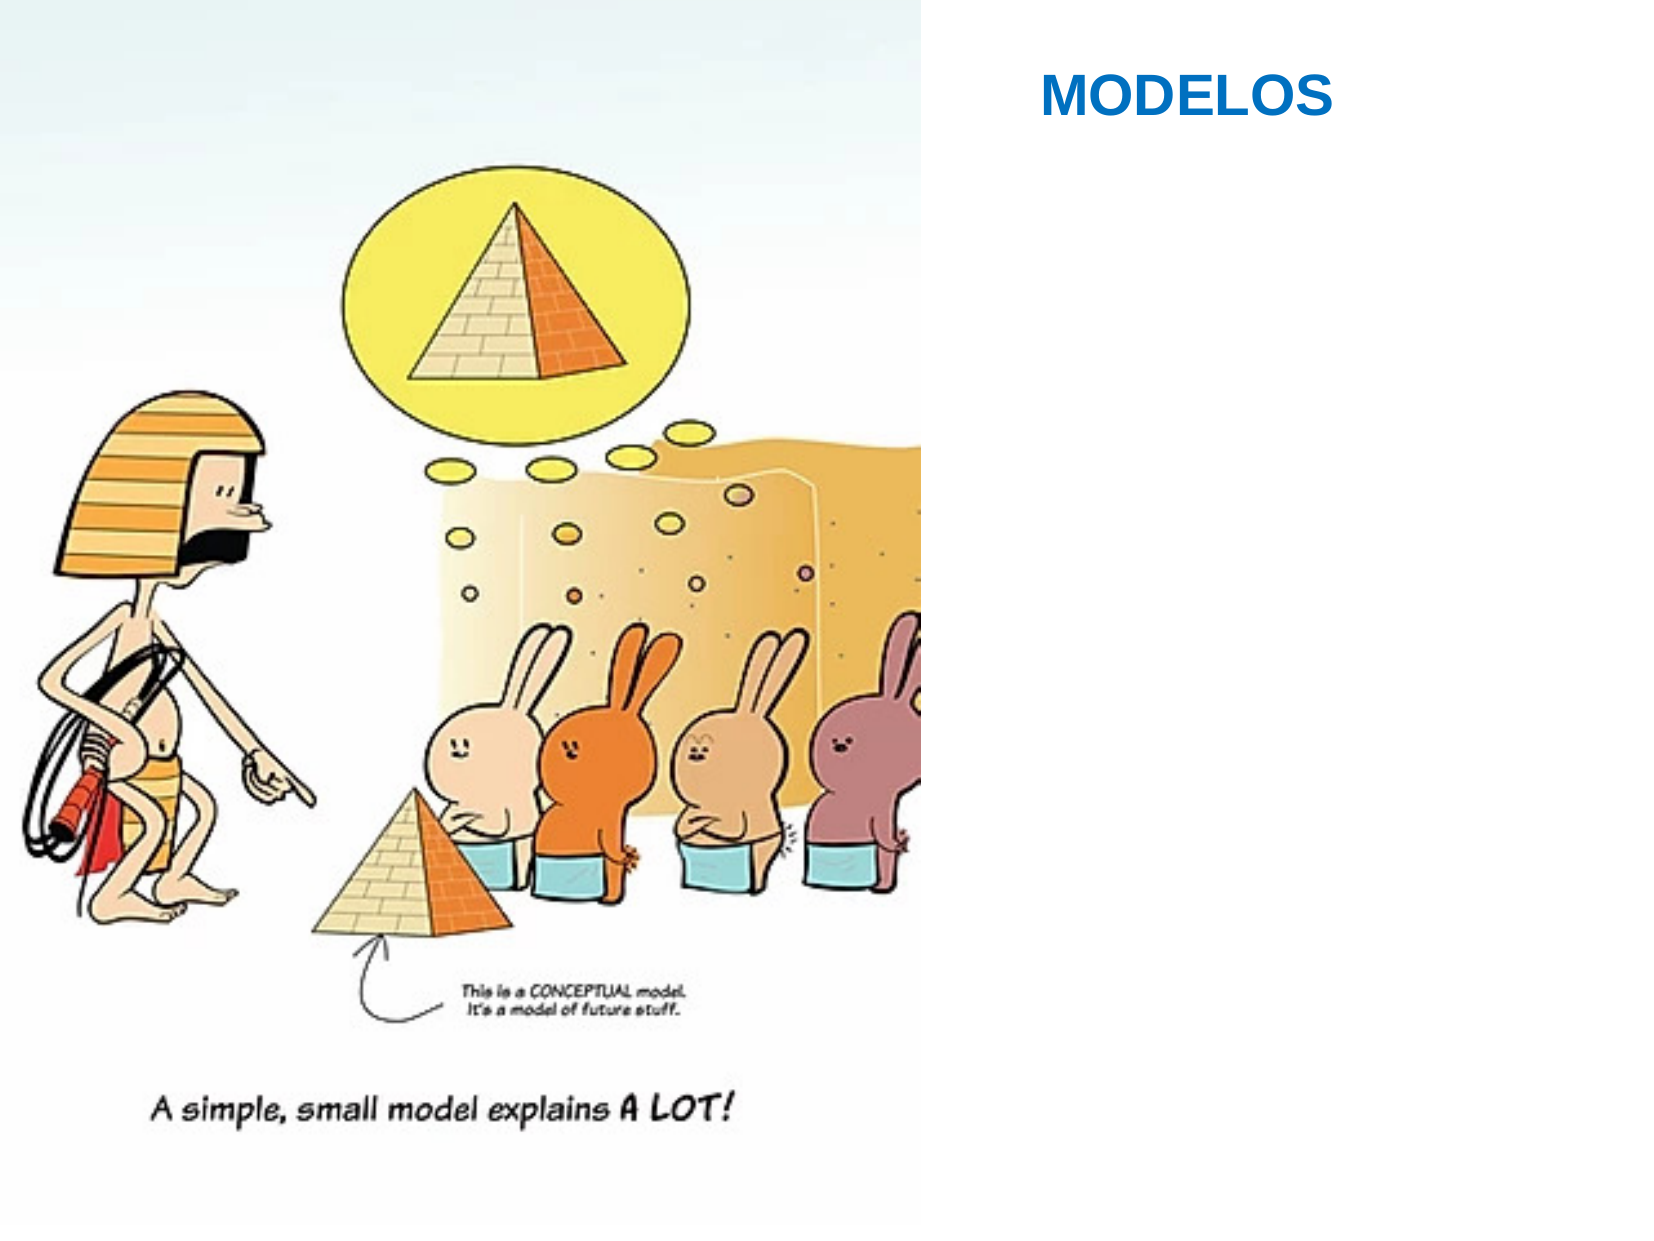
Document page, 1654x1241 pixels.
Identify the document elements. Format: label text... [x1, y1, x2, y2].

picture [0, 0, 921, 1225]
text_box MODELOS [1025, 55, 1354, 138]
